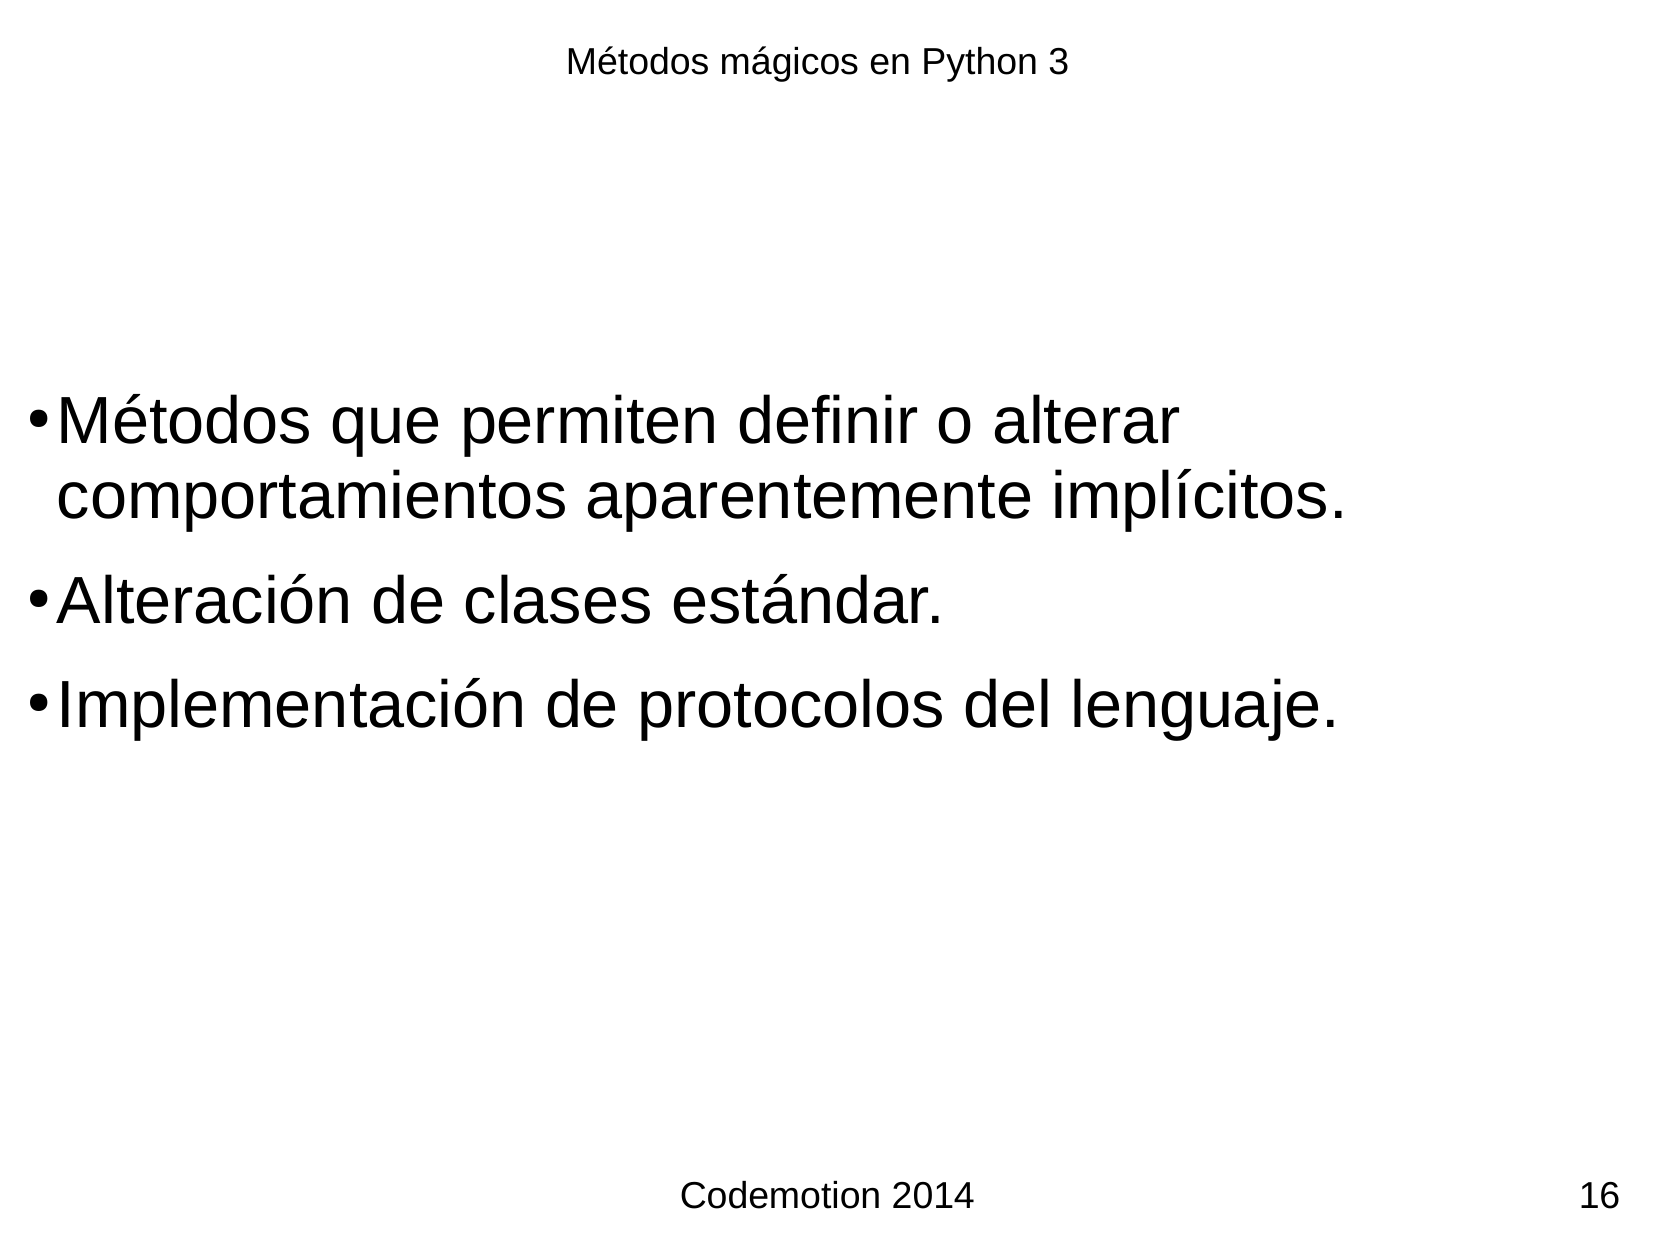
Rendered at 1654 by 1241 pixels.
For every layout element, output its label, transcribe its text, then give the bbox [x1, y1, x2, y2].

text_box Métodos mágicos en Python 3 [15, 33, 1621, 91]
text_box Codemotion 2014 [30, 1166, 1455, 1224]
text_box 16 [1455, 1166, 1636, 1224]
subtitle Métodos que permiten definir o alterar comportamientos aparentemente implícitos. Alteración de clases estándar. Implementación de protocolos del lenguaje. [26, 91, 1621, 1201]
